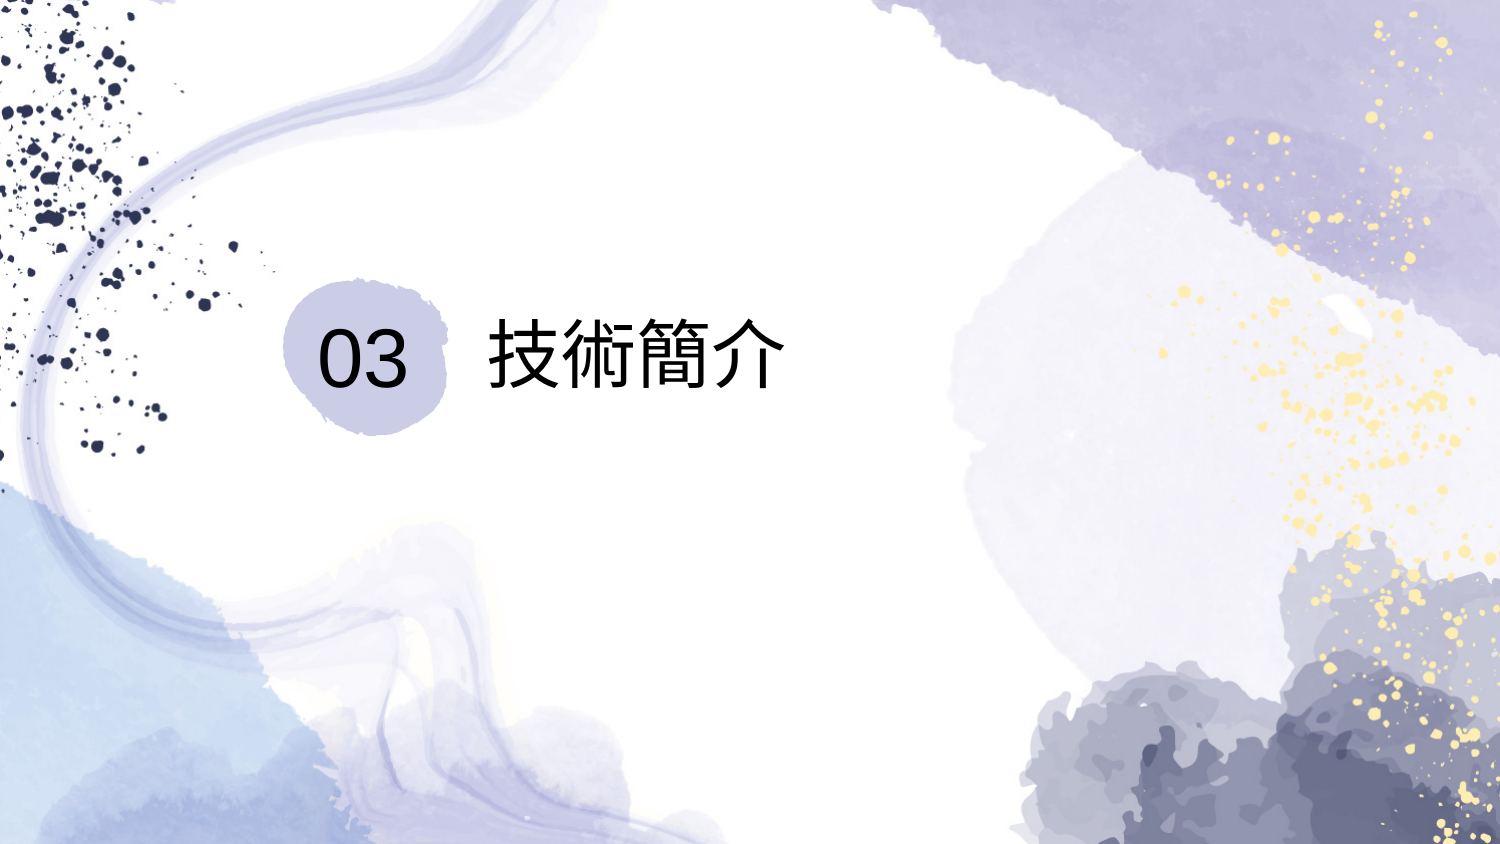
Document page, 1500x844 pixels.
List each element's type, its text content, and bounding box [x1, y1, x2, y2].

text_box [322, 417, 426, 437]
text_box 技術簡介 [470, 283, 1110, 422]
text_box [319, 277, 396, 288]
text_box 03 [264, 288, 464, 417]
